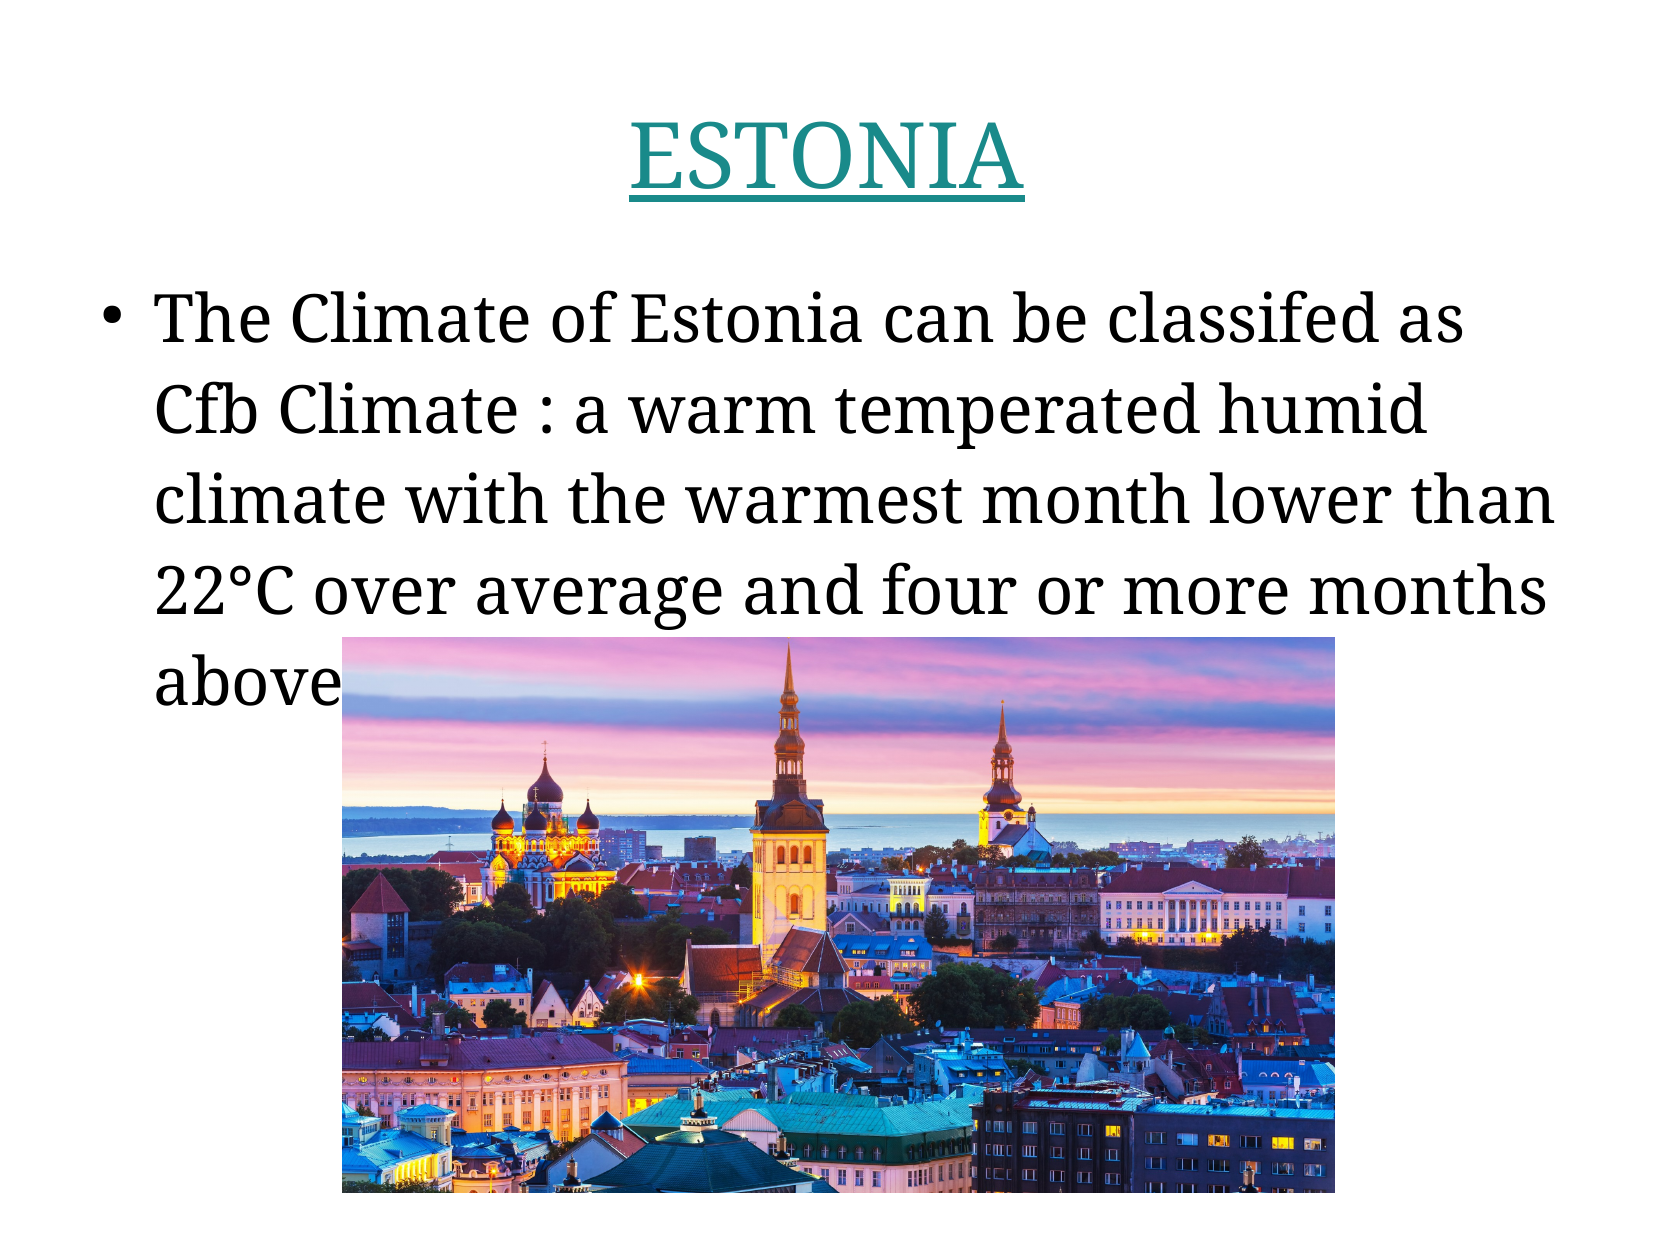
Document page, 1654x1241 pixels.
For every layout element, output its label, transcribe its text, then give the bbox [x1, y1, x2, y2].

title ESTONIA [82, 49, 1571, 257]
picture [342, 637, 1335, 1193]
list The Climate of Estonia can be classifed as Cfb Climate : a warm temperated humid climate with the warmest month lower than 22°C over average and four or more months above 10°C over average [82, 271, 1571, 662]
